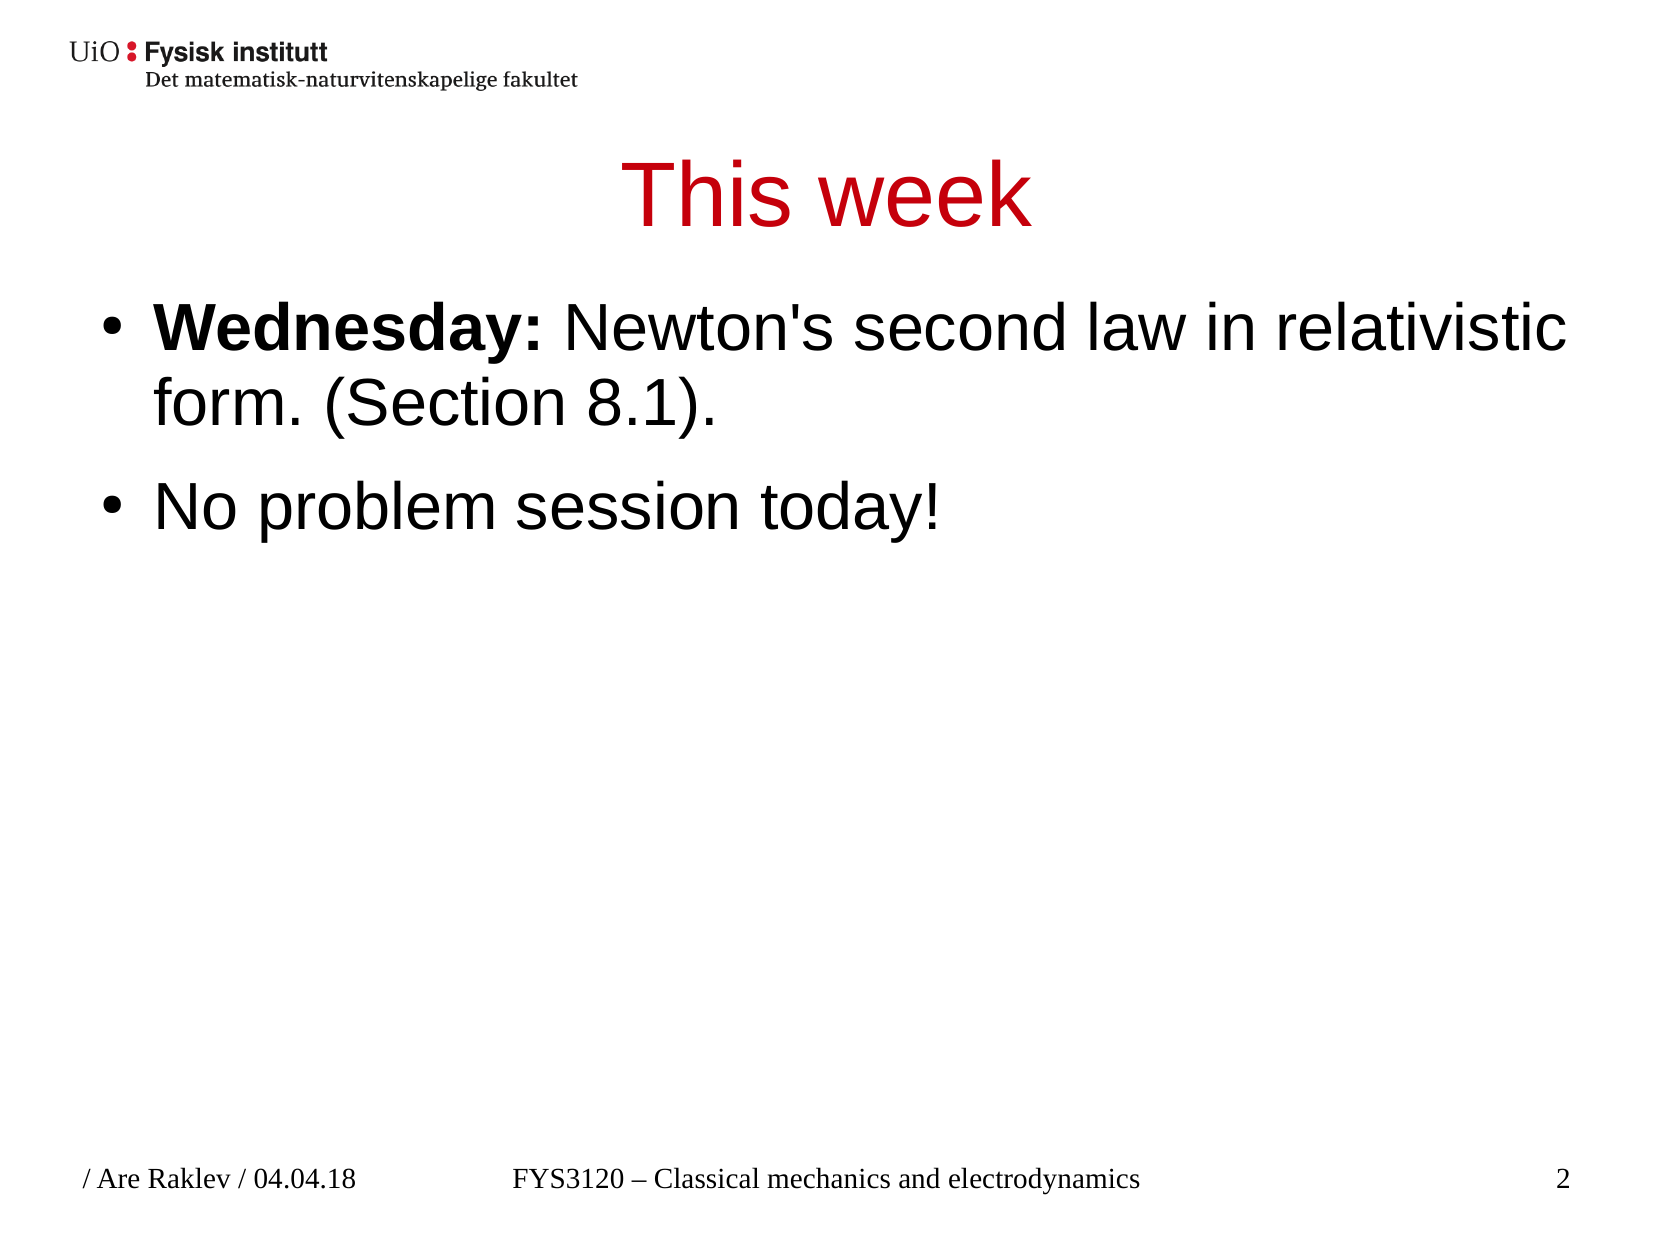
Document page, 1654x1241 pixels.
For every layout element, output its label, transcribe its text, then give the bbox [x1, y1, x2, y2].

picture [68, 37, 581, 93]
list Wednesday: Newton's second law in relativistic form. (Section 8.1). No problem session today! [82, 290, 1576, 1193]
title This week [82, 90, 1571, 290]
